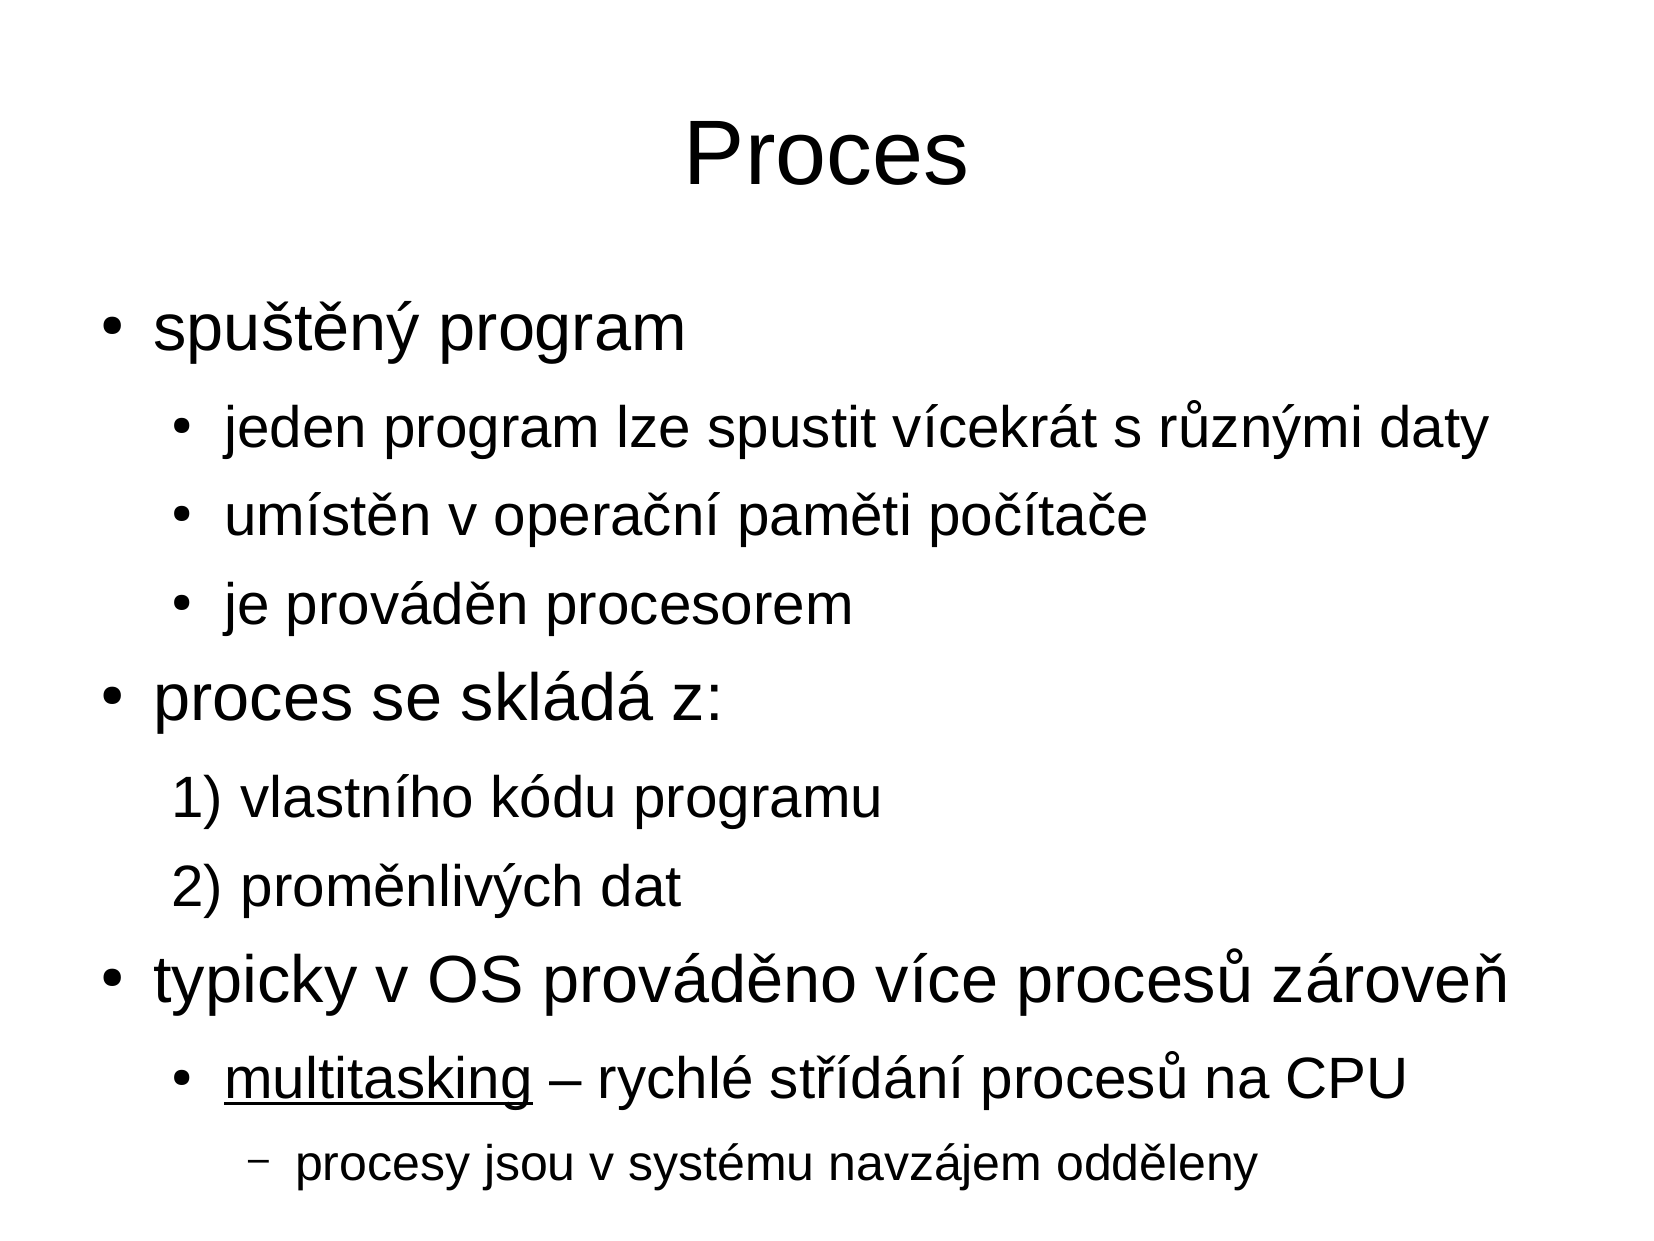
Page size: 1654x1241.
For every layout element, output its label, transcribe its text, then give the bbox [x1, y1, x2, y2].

list spuštěný program jeden program lze spustit vícekrát s různými daty umístěn v operační paměti počítače je prováděn procesorem proces se skládá z: vlastního kódu programu proměnlivých dat typicky v OS prováděno více procesů zároveň multitasking – rychlé střídání procesů na CPU procesy jsou v systému navzájem odděleny [82, 290, 1571, 1191]
title Proces [82, 56, 1571, 250]
